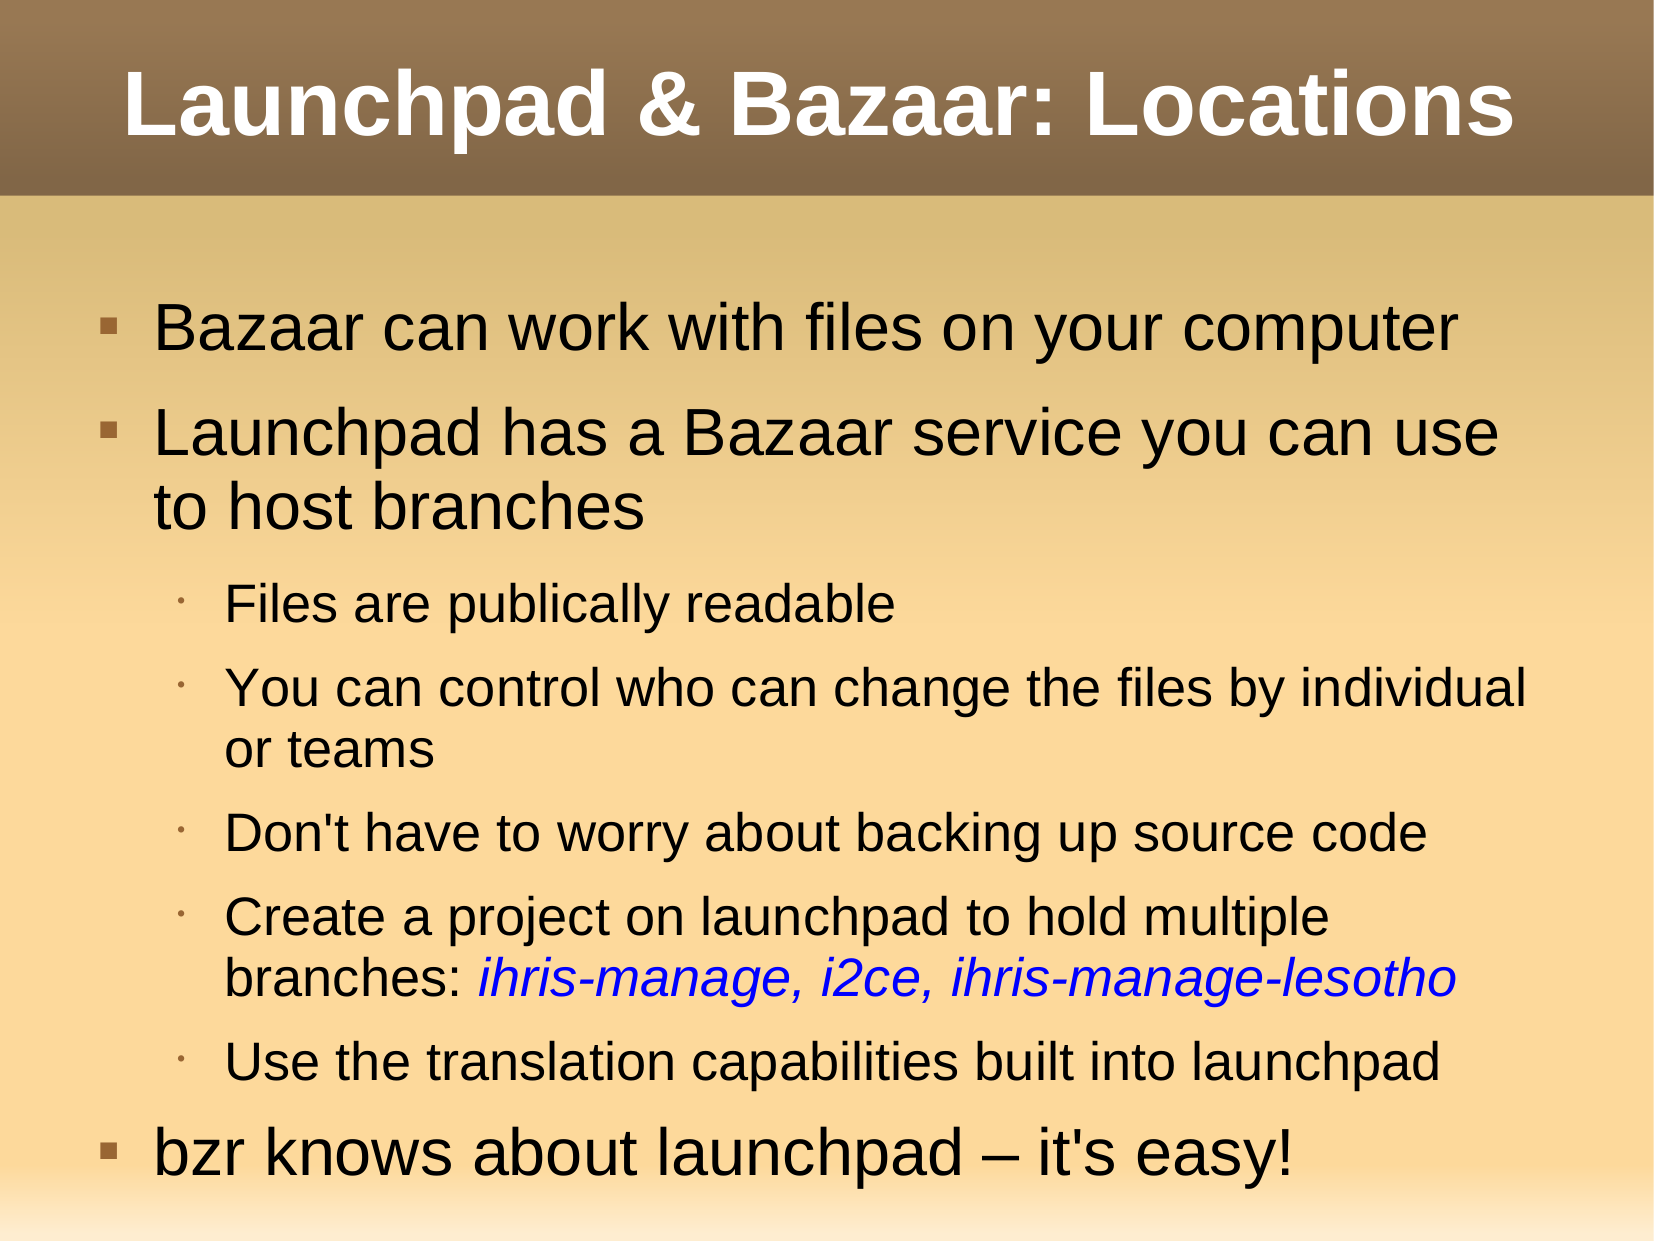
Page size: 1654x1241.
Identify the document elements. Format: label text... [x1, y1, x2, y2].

list Bazaar can work with files on your computer Launchpad has a Bazaar service you can use to host branches Files are publically readable You can control who can change the files by individual or teams Don't have to worry about backing up source code Create a project on launchpad to hold multiple branches: ihris-manage, i2ce, ihris-manage-lesotho Use the translation capabilities built into launchpad bzr knows about launchpad – it's easy! [82, 290, 1571, 1191]
picture [0, 0, 1654, 1241]
title Launchpad & Bazaar: Locations [76, 7, 1565, 200]
